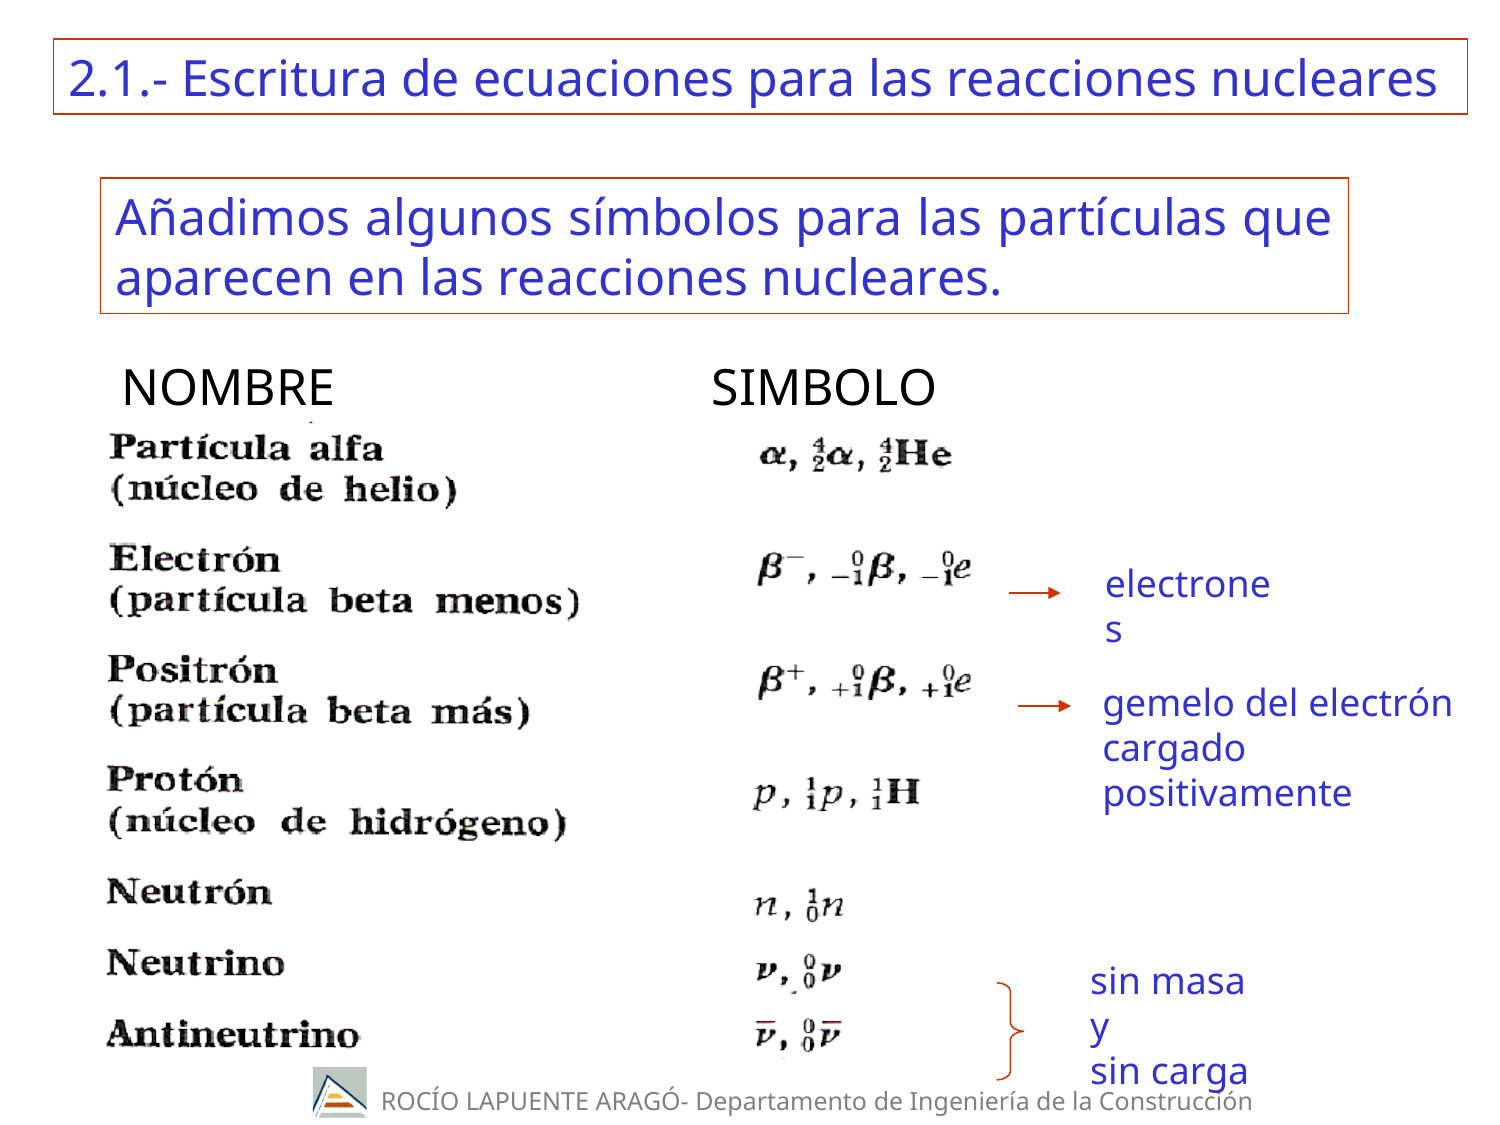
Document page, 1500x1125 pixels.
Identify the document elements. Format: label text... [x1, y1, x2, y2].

text_box 2.1.- Escritura de ecuaciones para las reacciones nucleares [53, 38, 1468, 115]
picture [80, 419, 1007, 1068]
text_box electrones [1090, 552, 1294, 658]
text_box sin masa y sin carga [1075, 949, 1309, 1100]
text_box NOMBRE SIMBOLO [106, 347, 1076, 424]
text_box Añadimos algunos símbolos para las partículas que aparecen en las reacciones nucleares. [100, 178, 1349, 314]
text_box gemelo del electrón cargado positivamente [1087, 671, 1500, 822]
